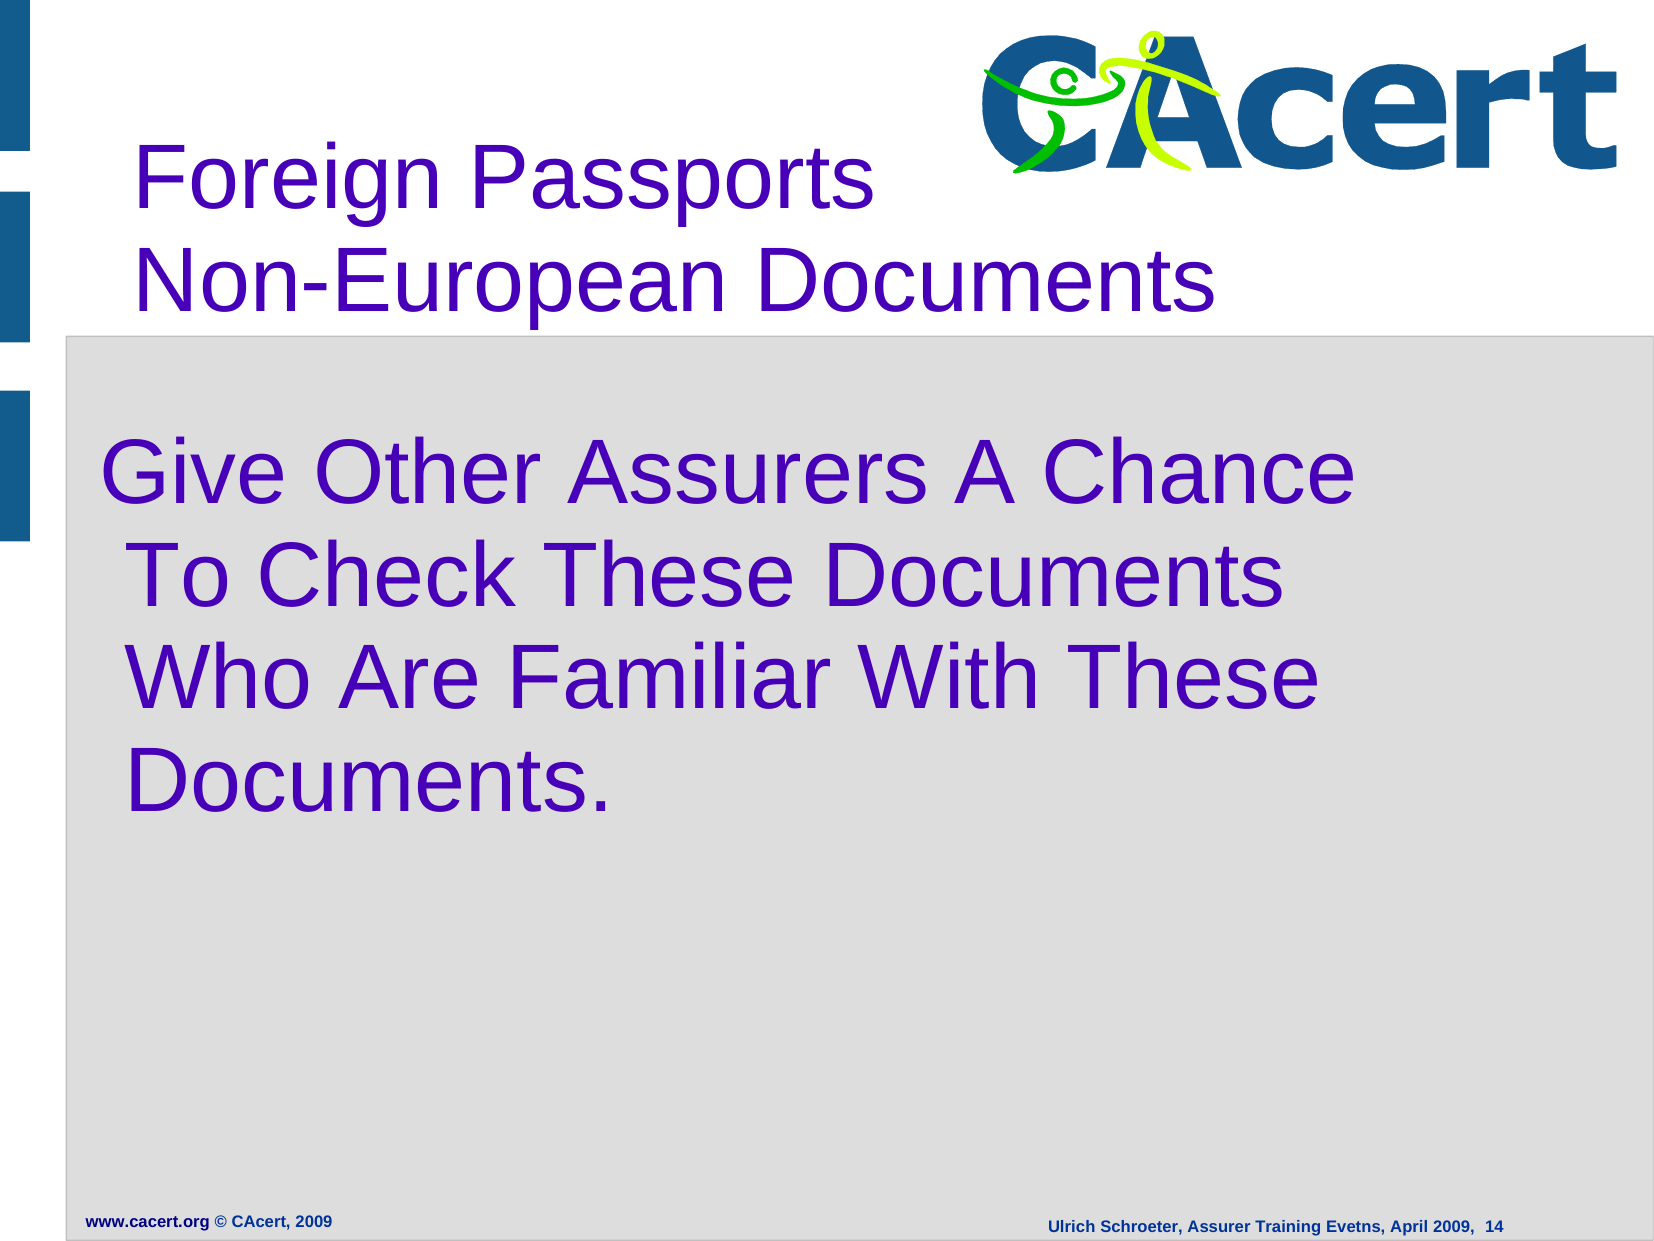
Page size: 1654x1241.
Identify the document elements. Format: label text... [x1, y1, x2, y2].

text_box Give Other Assurers A Chance To Check These Documents Who Are Familiar With These Documents. [59, 413, 1397, 941]
text_box Foreign Passports Non-European Documents [118, 118, 1235, 339]
